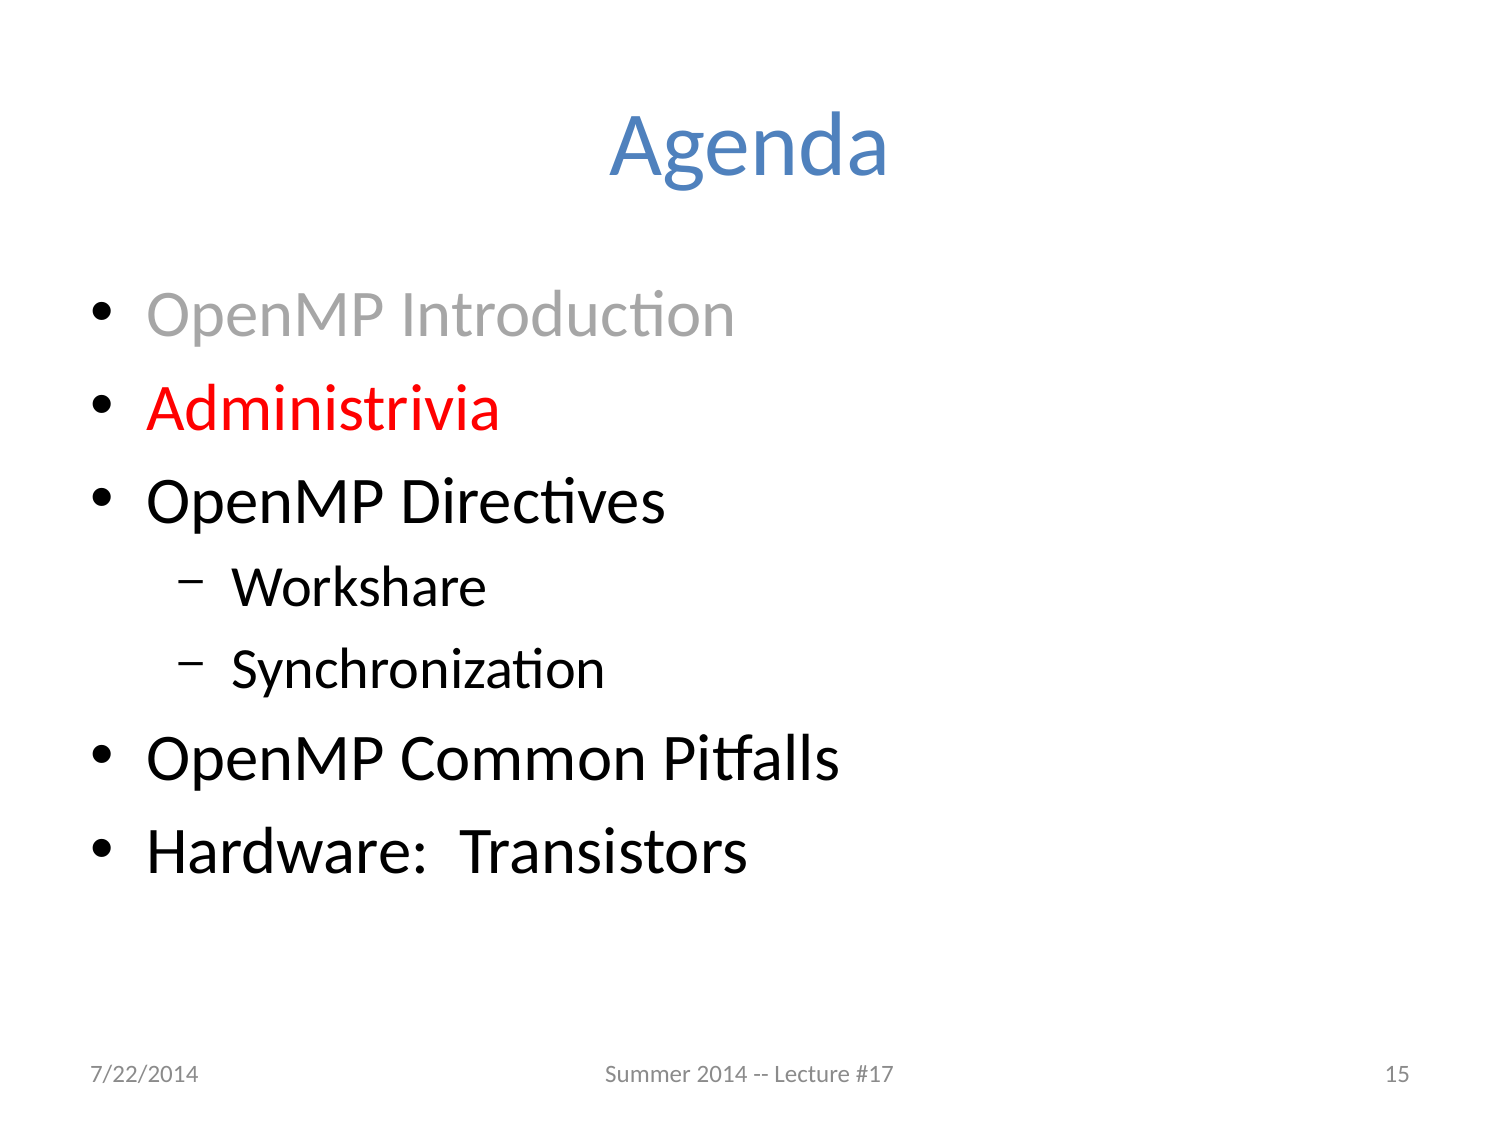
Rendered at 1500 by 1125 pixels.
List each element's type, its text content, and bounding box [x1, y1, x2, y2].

list OpenMP Introduction Administrivia OpenMP Directives Workshare Synchronization OpenMP Common Pitfalls Hardware: Transistors [75, 262, 1425, 1073]
slide_number 7/22/2014 [75, 1042, 425, 1103]
title Agenda [75, 45, 1425, 233]
footer Summer 2014 -- Lecture #17 [512, 1042, 988, 1103]
slide_number <number> [1074, 1042, 1425, 1103]
